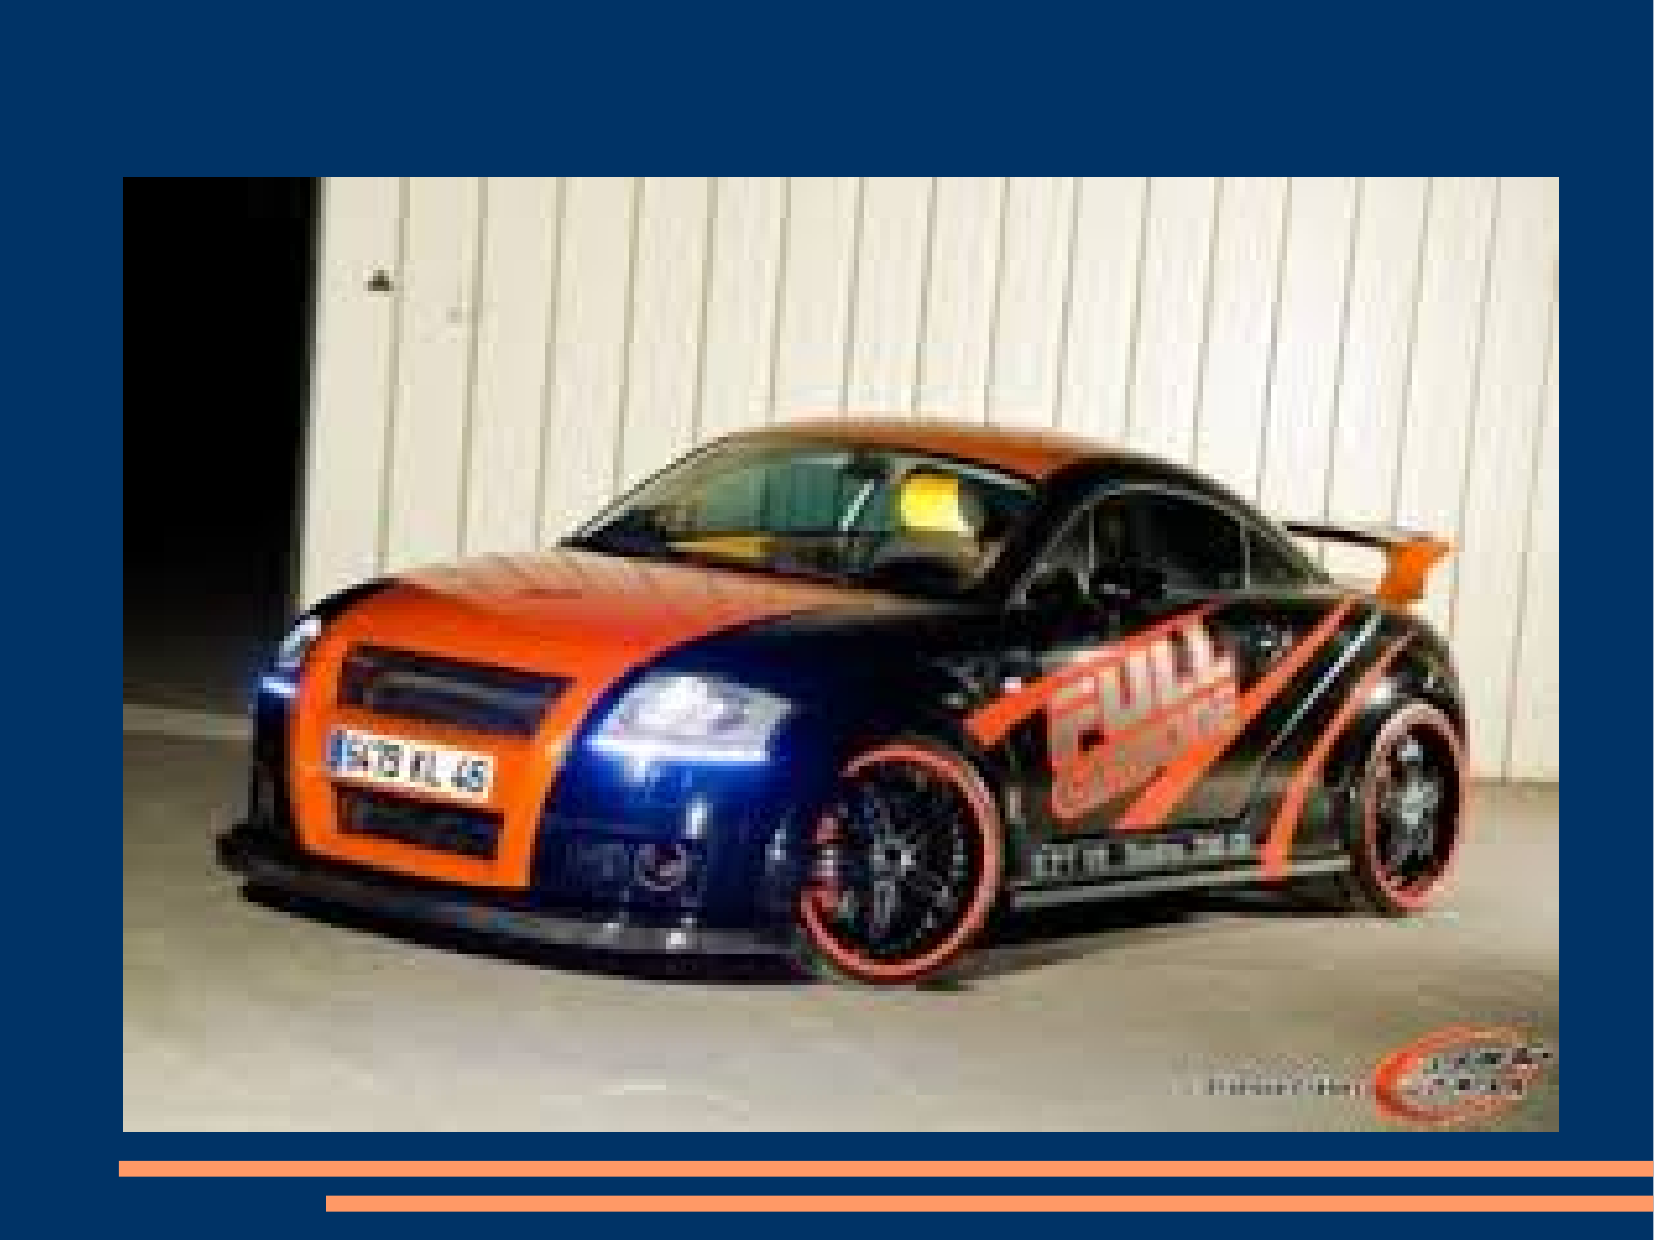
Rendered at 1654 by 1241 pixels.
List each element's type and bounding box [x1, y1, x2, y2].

picture [123, 177, 1559, 1132]
